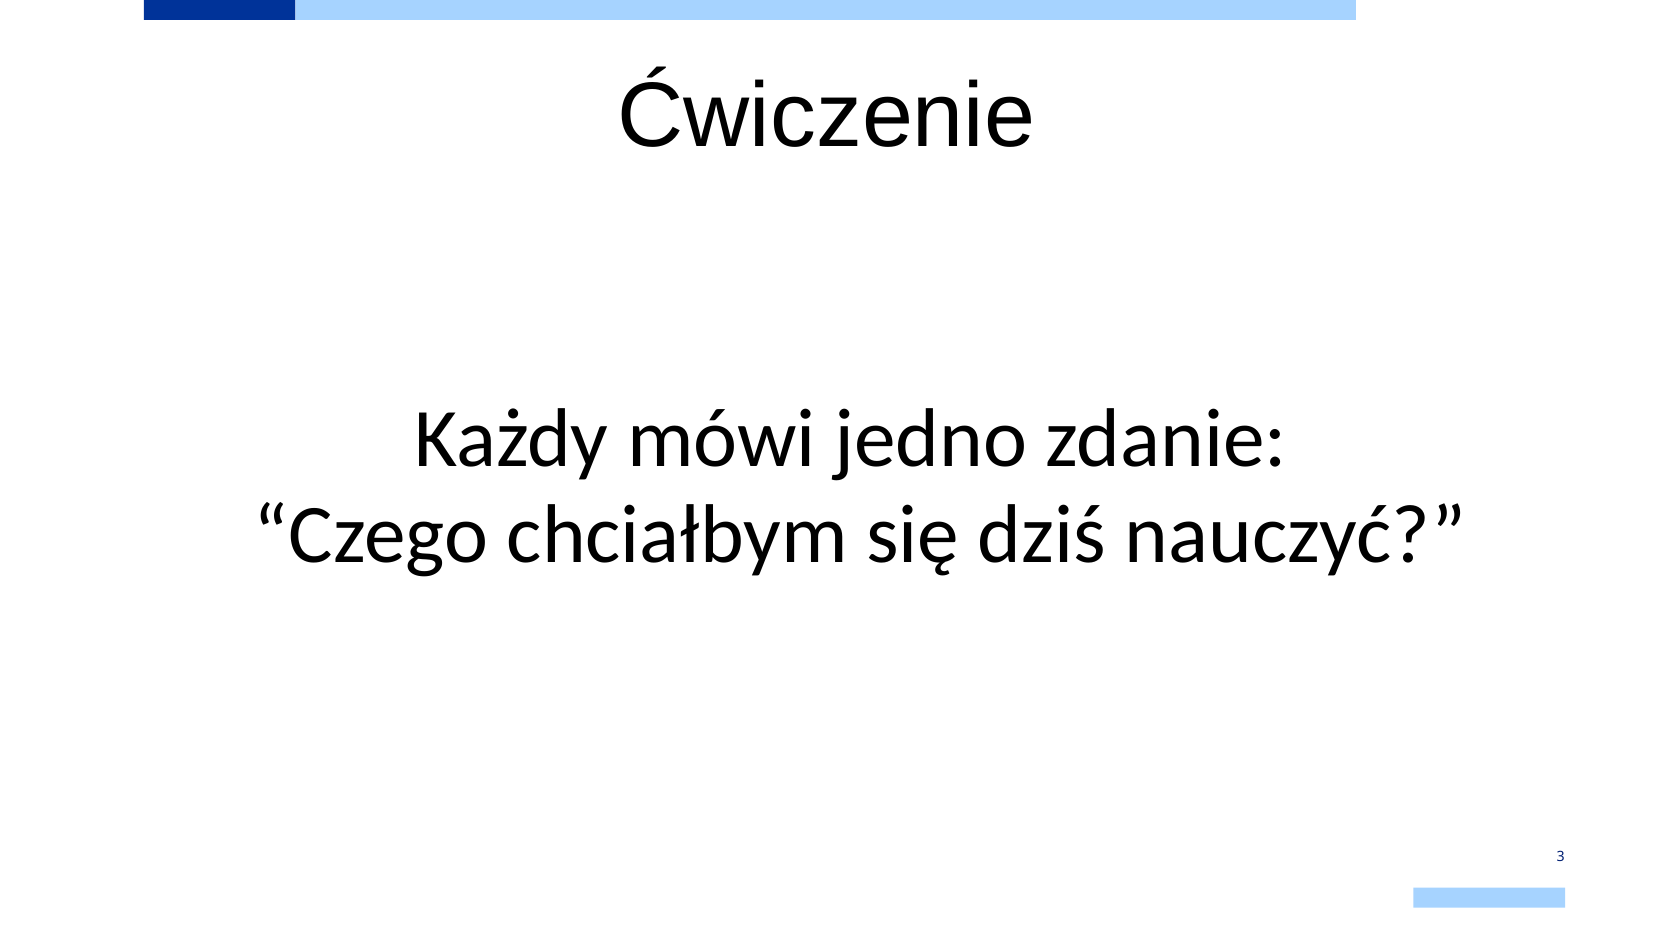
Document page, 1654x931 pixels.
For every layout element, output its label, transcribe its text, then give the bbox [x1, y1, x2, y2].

subtitle Każdy mówi jedno zdanie: “Czego chciałbym się dziś nauczyć?” [82, 217, 1571, 758]
title Ćwiczenie [82, 37, 1571, 193]
